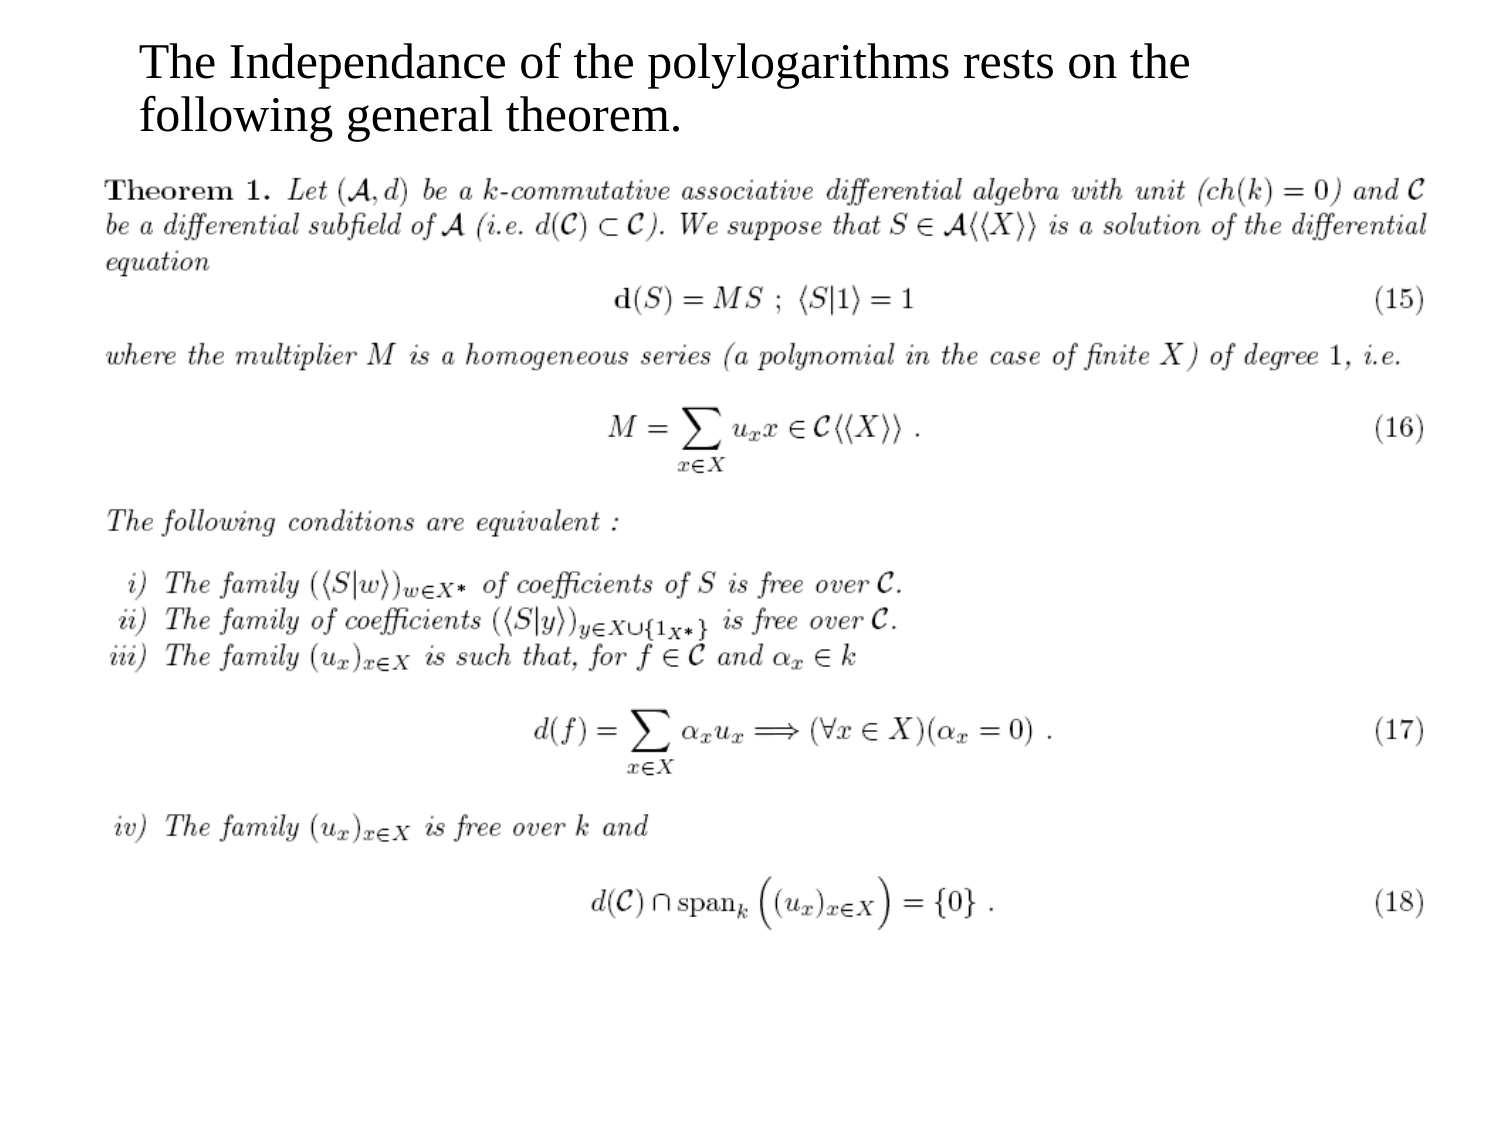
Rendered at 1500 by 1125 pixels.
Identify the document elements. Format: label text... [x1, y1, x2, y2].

text_box The Independance of the polylogarithms rests on the following general theorem. [124, 29, 1394, 155]
picture [4, 171, 1477, 960]
